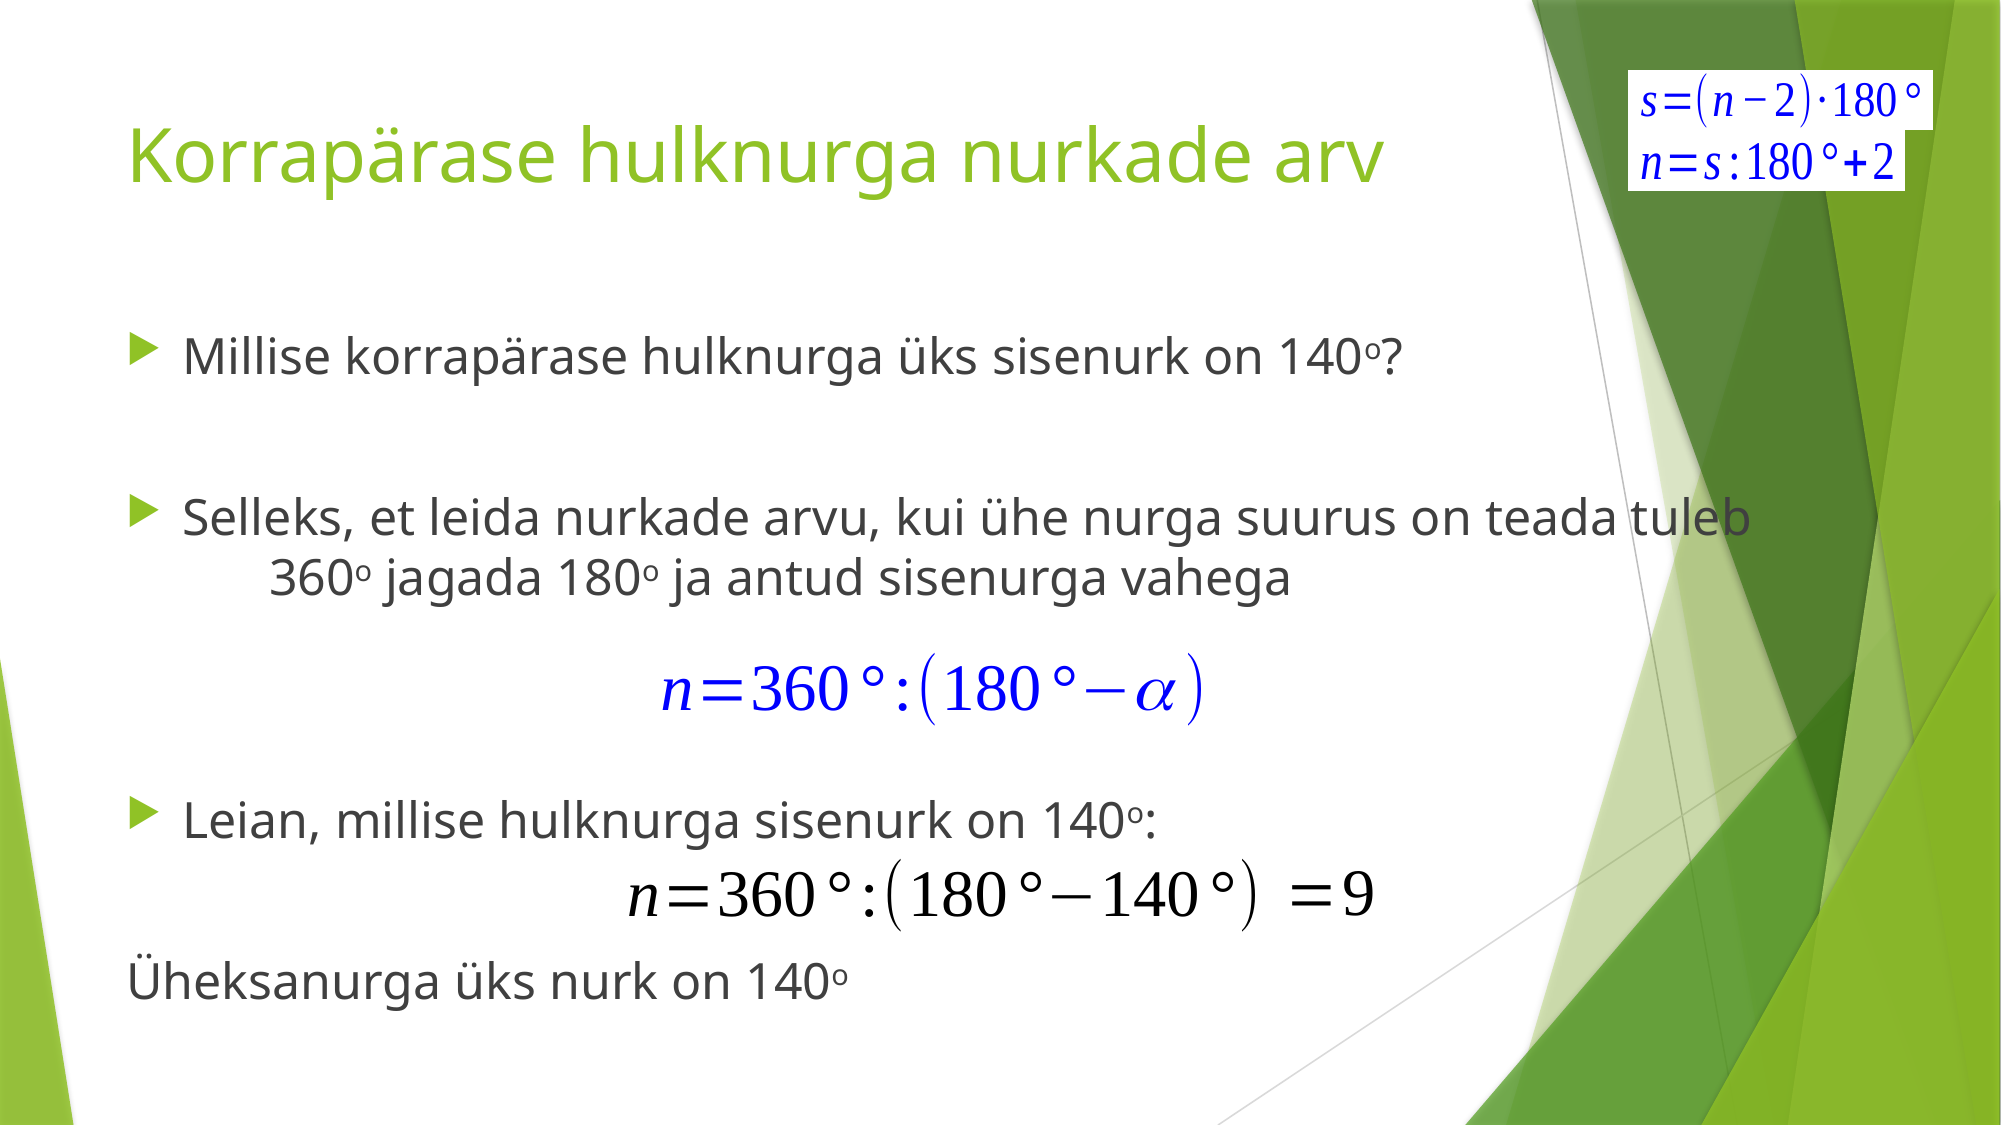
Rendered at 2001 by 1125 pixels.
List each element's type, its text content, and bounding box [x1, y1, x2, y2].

chart [1272, 856, 1382, 931]
chart [653, 649, 1214, 730]
chart [620, 856, 1268, 937]
title Korrapärase hulknurga nurkade arv [111, 99, 1522, 316]
chart [1628, 69, 1934, 191]
list Millise korrapärase hulknurga üks sisenurk on 140o? Selleks, et leida nurkade arvu, kui ühe nurga suurus on teada tuleb 360o jagada 180o ja antud sisenurga vahega Leian, millise hulknurga sisenurk on 140o: Üheksanurga üks nurk on 140o [111, 316, 1818, 1104]
